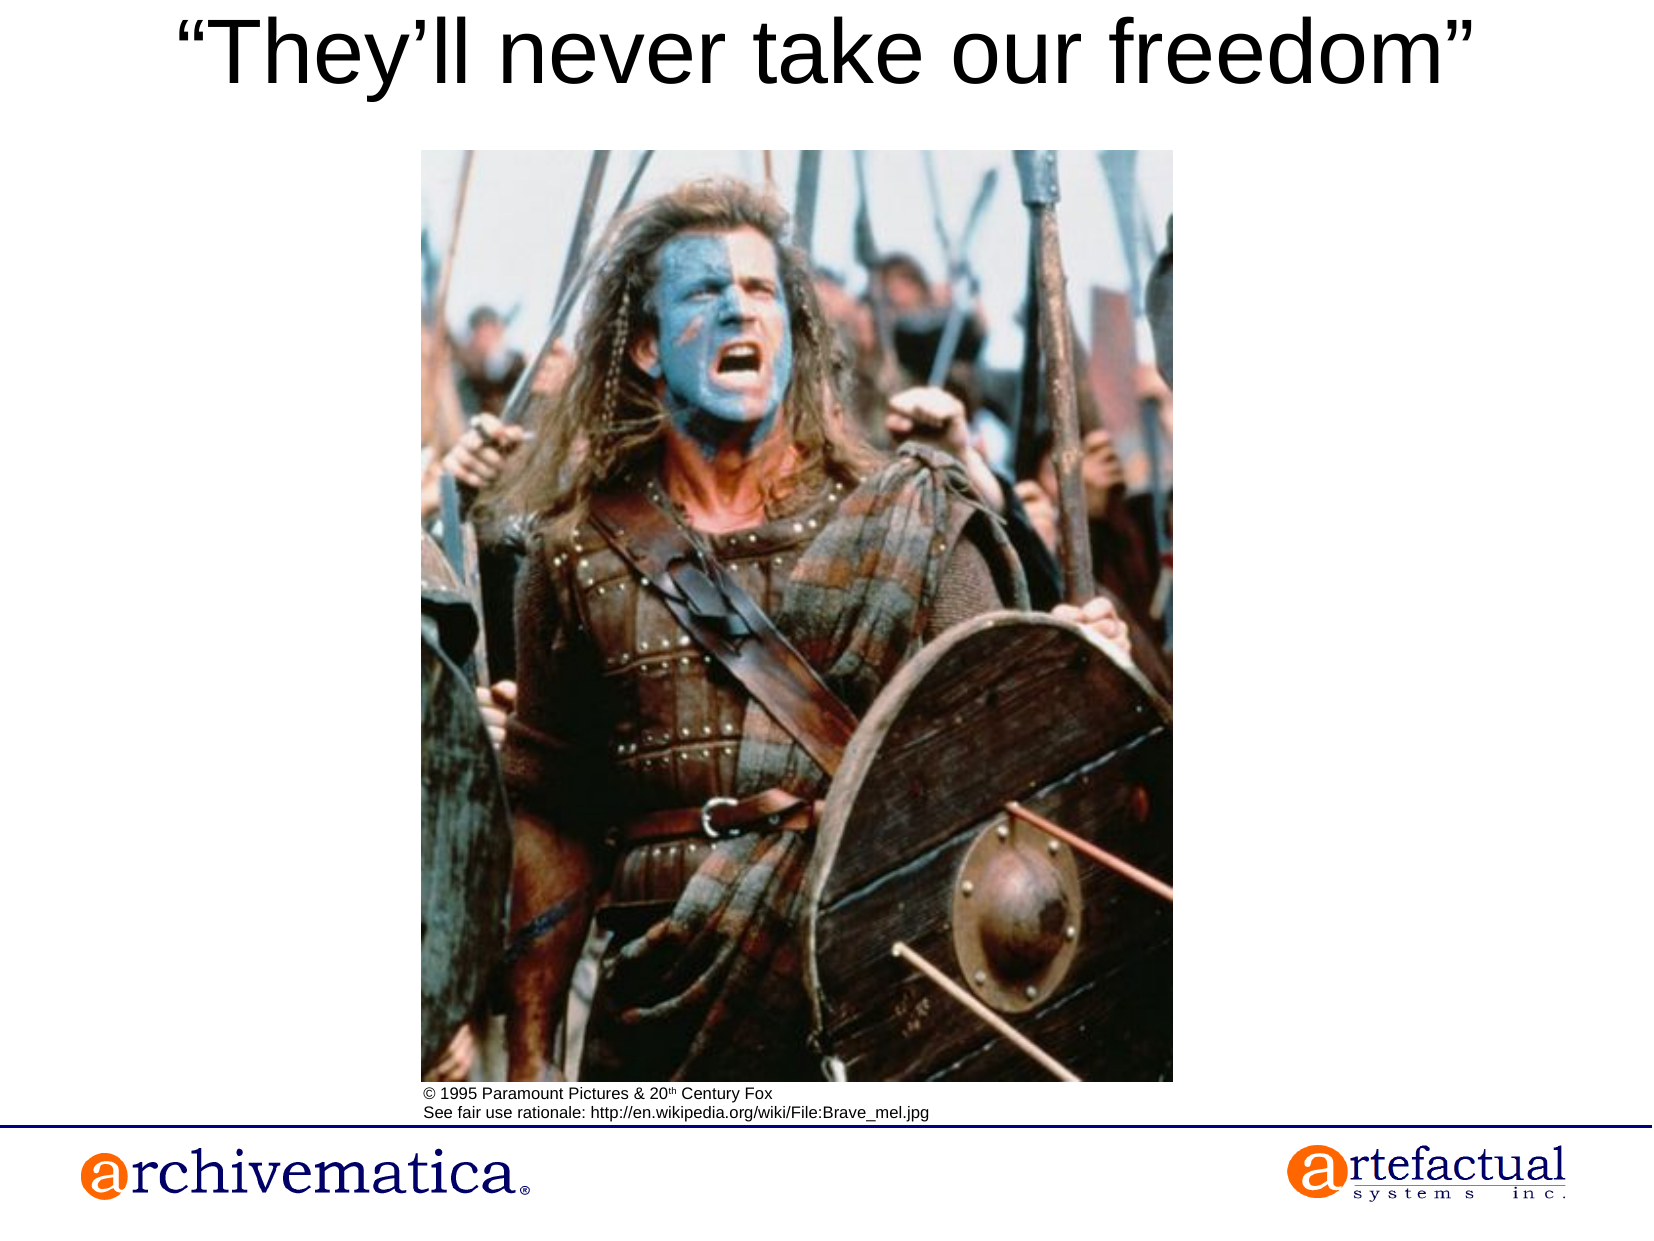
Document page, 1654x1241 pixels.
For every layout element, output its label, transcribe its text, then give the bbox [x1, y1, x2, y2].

picture [1280, 1137, 1577, 1209]
text_box © 1995 Paramount Pictures & 20th Century Fox See fair use rationale: http://en.wikipedia.org/wiki/File:Brave_mel.jpg [408, 1077, 1590, 1134]
picture [81, 1133, 531, 1216]
text_box “They’ll never take our freedom” [82, 0, 1571, 192]
picture [421, 150, 1173, 1077]
